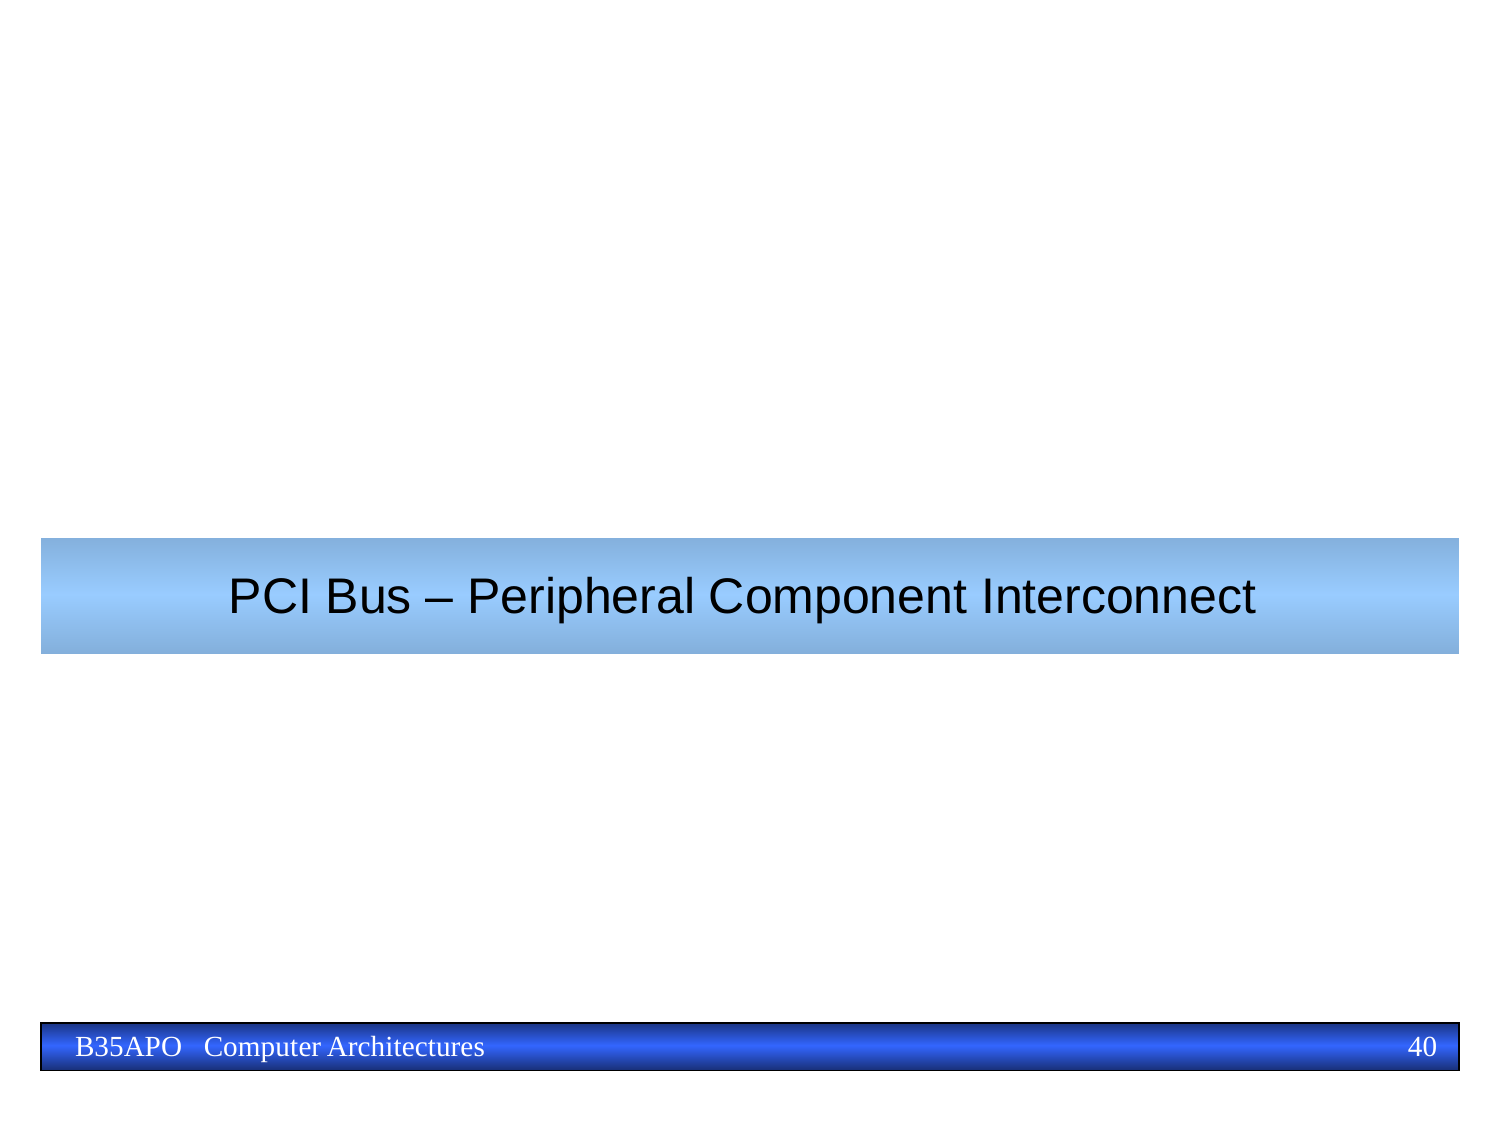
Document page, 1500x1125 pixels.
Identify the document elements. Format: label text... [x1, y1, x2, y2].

title PCI Bus – Peripheral Component Interconnect [41, 538, 1459, 654]
